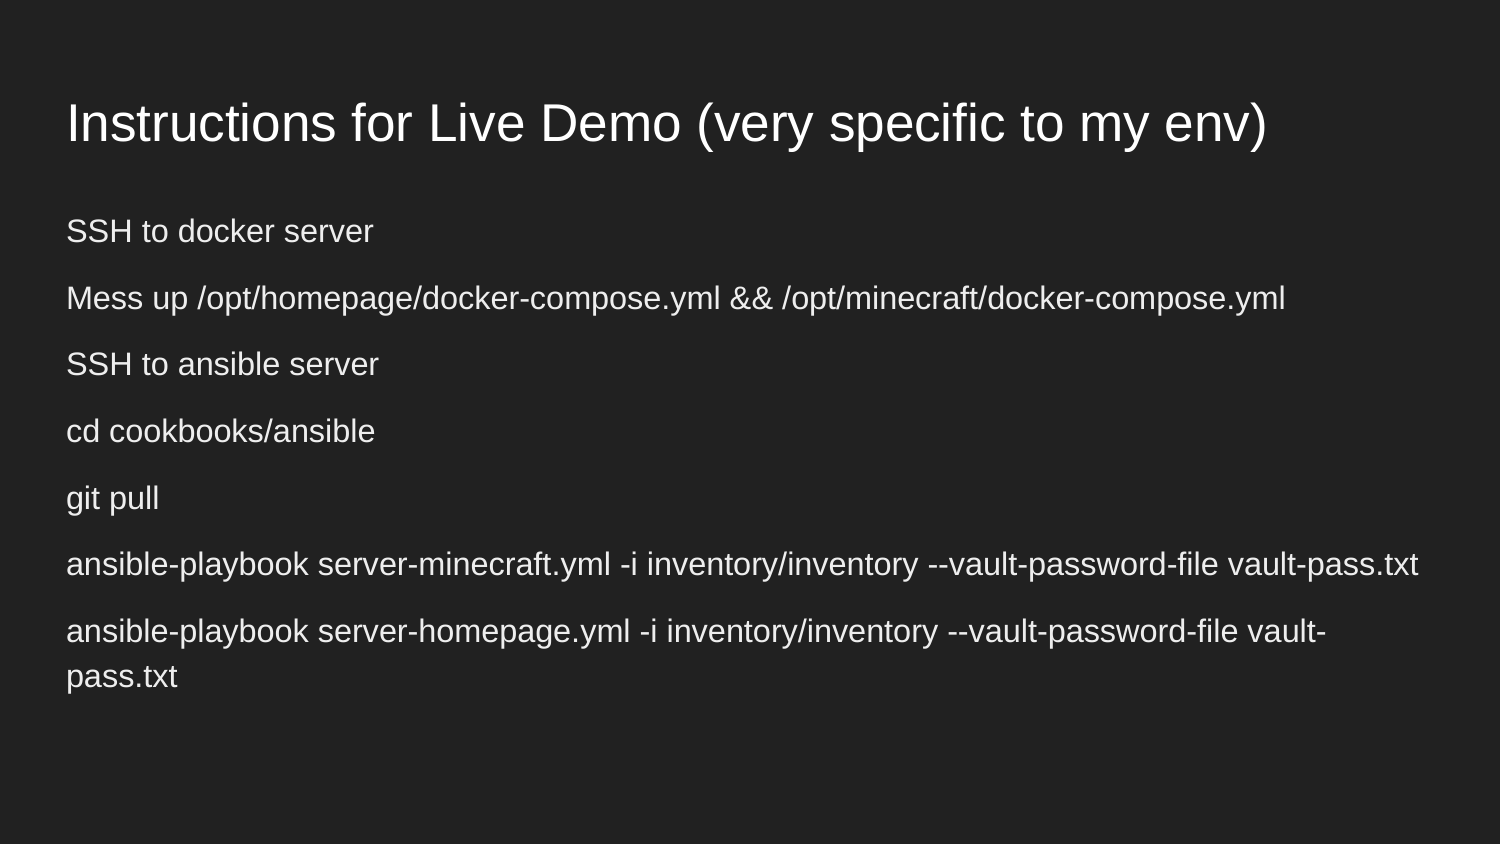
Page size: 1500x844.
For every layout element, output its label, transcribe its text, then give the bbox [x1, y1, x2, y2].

list SSH to docker server Mess up /opt/homepage/docker-compose.yml && /opt/minecraft/docker-compose.yml SSH to ansible server cd cookbooks/ansible git pull ansible-playbook server-minecraft.yml -i inventory/inventory --vault-password-file vault-pass.txt ansible-playbook server-homepage.yml -i inventory/inventory --vault-password-file vault-pass.txt [51, 189, 1449, 750]
title Instructions for Live Demo (very specific to my env) [51, 72, 1449, 167]
